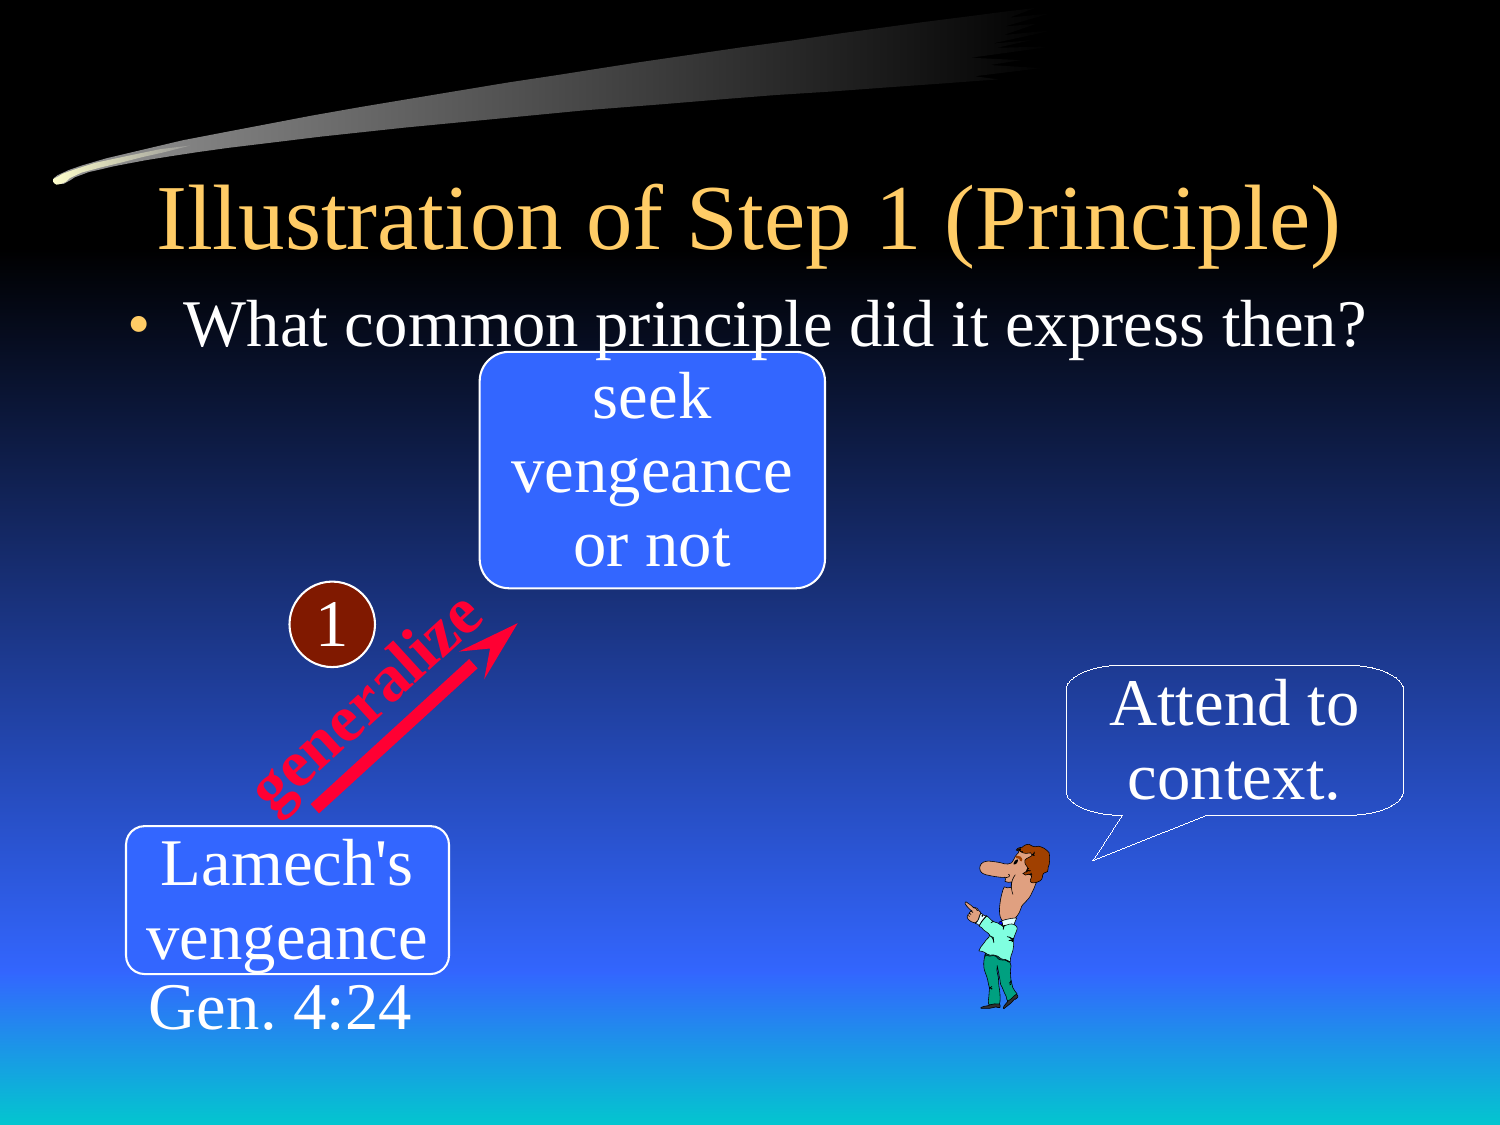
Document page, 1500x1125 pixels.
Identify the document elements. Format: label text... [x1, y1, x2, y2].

text_box Attend to context. [1066, 665, 1404, 861]
text_box Lamech's vengeance [126, 826, 449, 974]
text_box Gen. 4:24 [134, 963, 435, 1053]
text_box 1 [289, 581, 376, 668]
text_box generalize [215, 532, 542, 842]
chart [964, 843, 1051, 1010]
text_box seek vengeance or not [479, 380, 826, 589]
list What common principle did it express then? [112, 279, 1388, 380]
title Illustration of Step 1 (Principle) [112, 124, 1388, 279]
